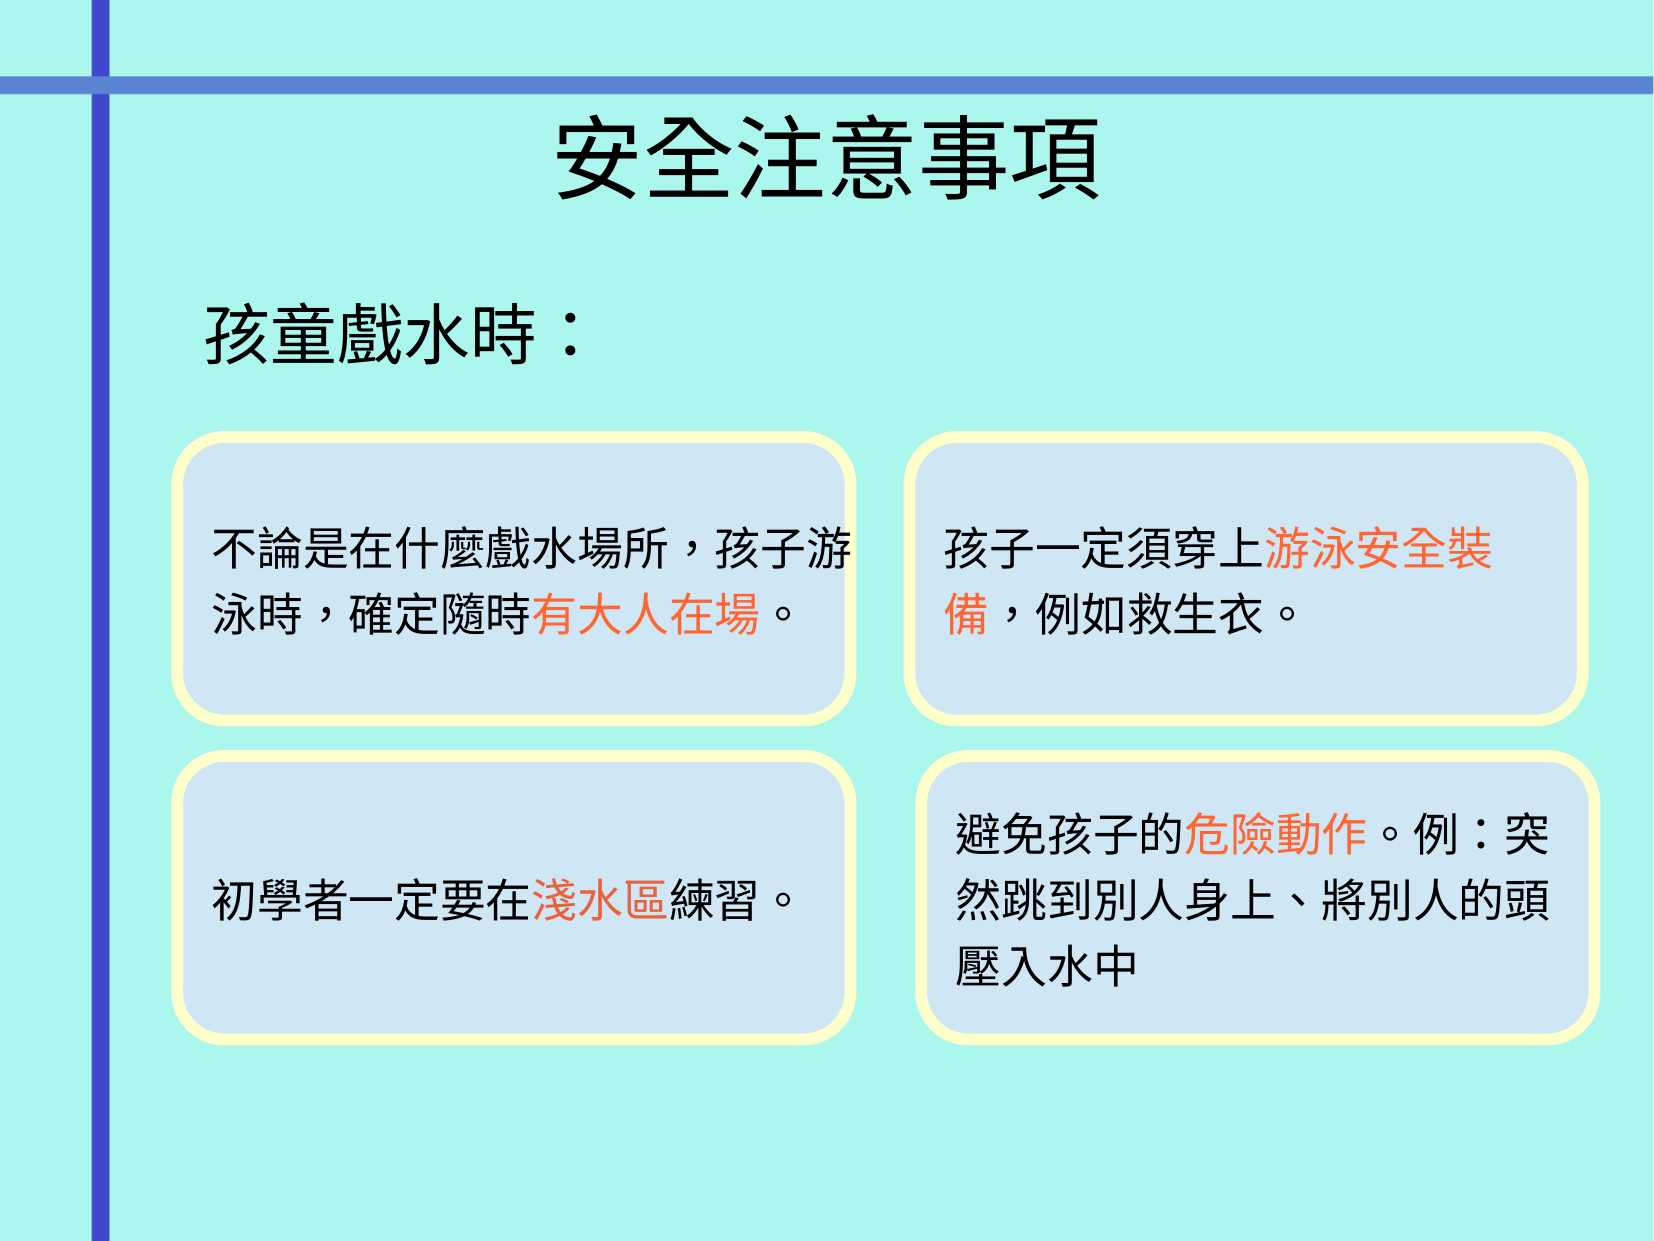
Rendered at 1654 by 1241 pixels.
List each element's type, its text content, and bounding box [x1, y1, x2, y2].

text_box 初學者一定要在淺水區練習。 [177, 755, 851, 1040]
text_box 不論是在什麼戲水場所，孩子游 泳時，確定隨時有大人在場。 [177, 437, 851, 721]
picture [0, 0, 1654, 1241]
text_box 孩童戲水時： [188, 274, 697, 378]
text_box 孩子一定須穿上游泳安全裝 備，例如救生衣。 [909, 437, 1583, 721]
text_box 避免孩子的危險動作。例：突 然跳到別人身上、將別人的頭 壓入水中 [921, 755, 1595, 1040]
title 安全注意事項 [82, 49, 1571, 257]
